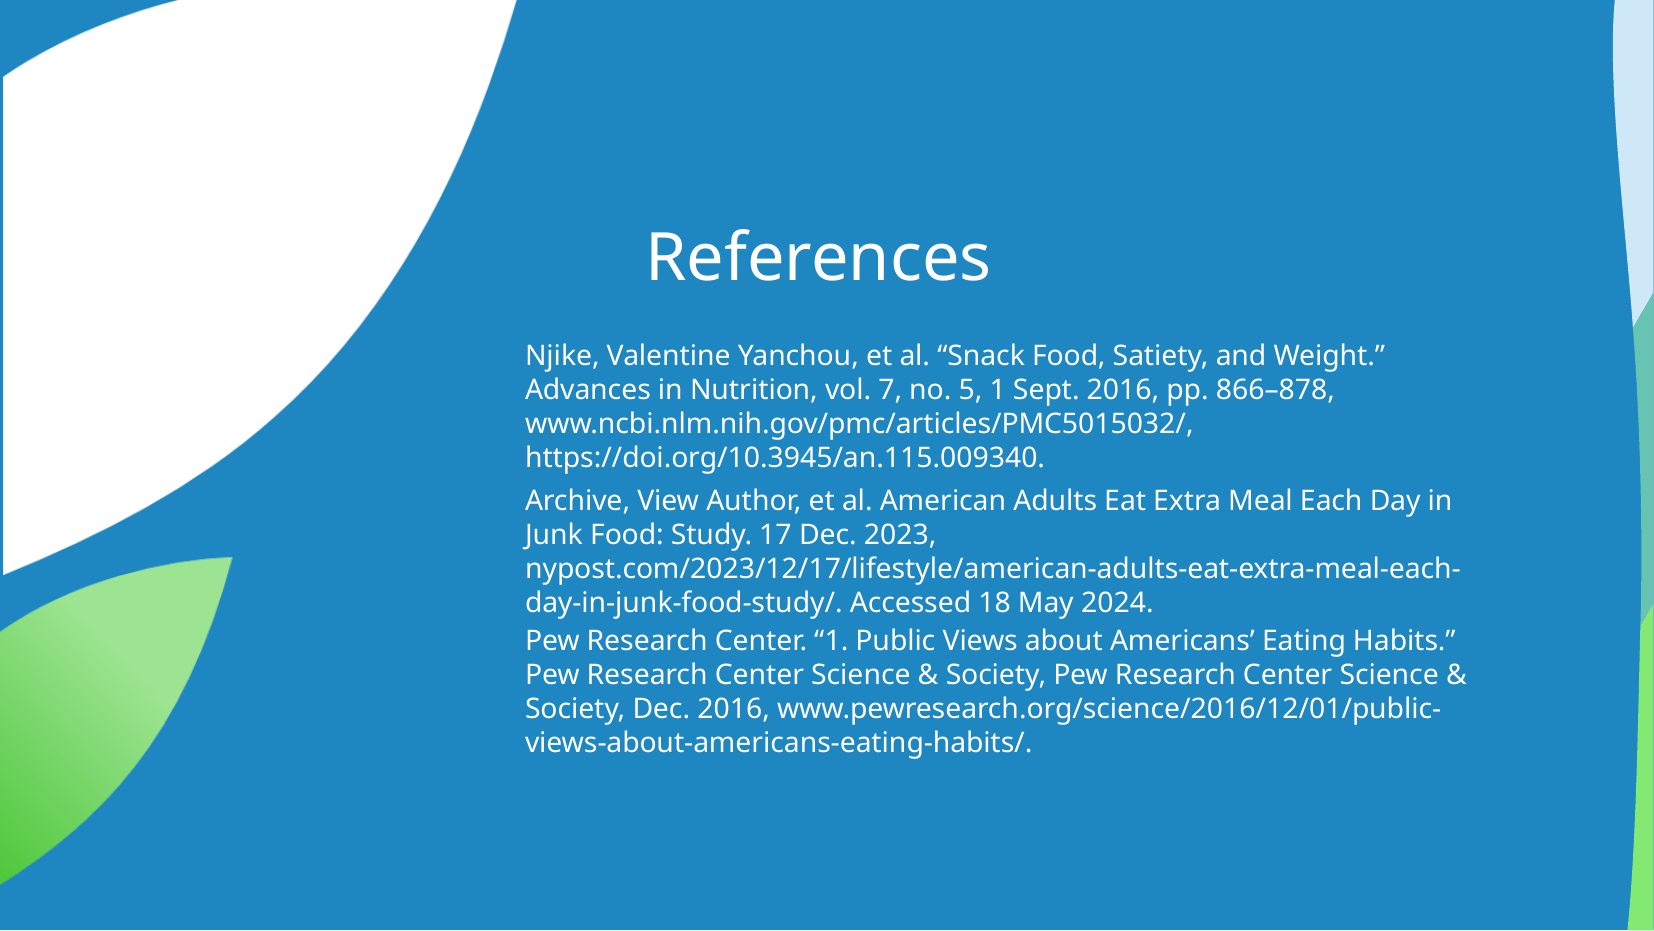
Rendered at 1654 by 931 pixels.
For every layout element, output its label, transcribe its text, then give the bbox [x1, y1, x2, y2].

picture [0, 0, 517, 885]
text_box References [644, 213, 1560, 294]
text_box Njike, Valentine Yanchou, et al. “Snack Food, Satiety, and Weight.” Advances in Nutrition, vol. 7, no. 5, 1 Sept. 2016, pp. 866–878, www.ncbi.nlm.nih.gov/pmc/articles/PMC5015032/, https://doi.org/10.3945/an.115.009340. Archive, View Author, et al. American Adults Eat Extra Meal Each Day in Junk Food: Study. 17 Dec. 2023, nypost.com/2023/12/17/lifestyle/american-adults-eat-extra-meal-each-day-in-junk-food-study/. Accessed 18 May 2024. Pew Research Center. “1. Public Views about Americans’ Eating Habits.” Pew Research Center Science & Society, Pew Research Center Science & Society, Dec. 2016, www.pewresearch.org/science/2016/12/01/public-views-about-americans-eating-habits/. [524, 337, 1485, 803]
